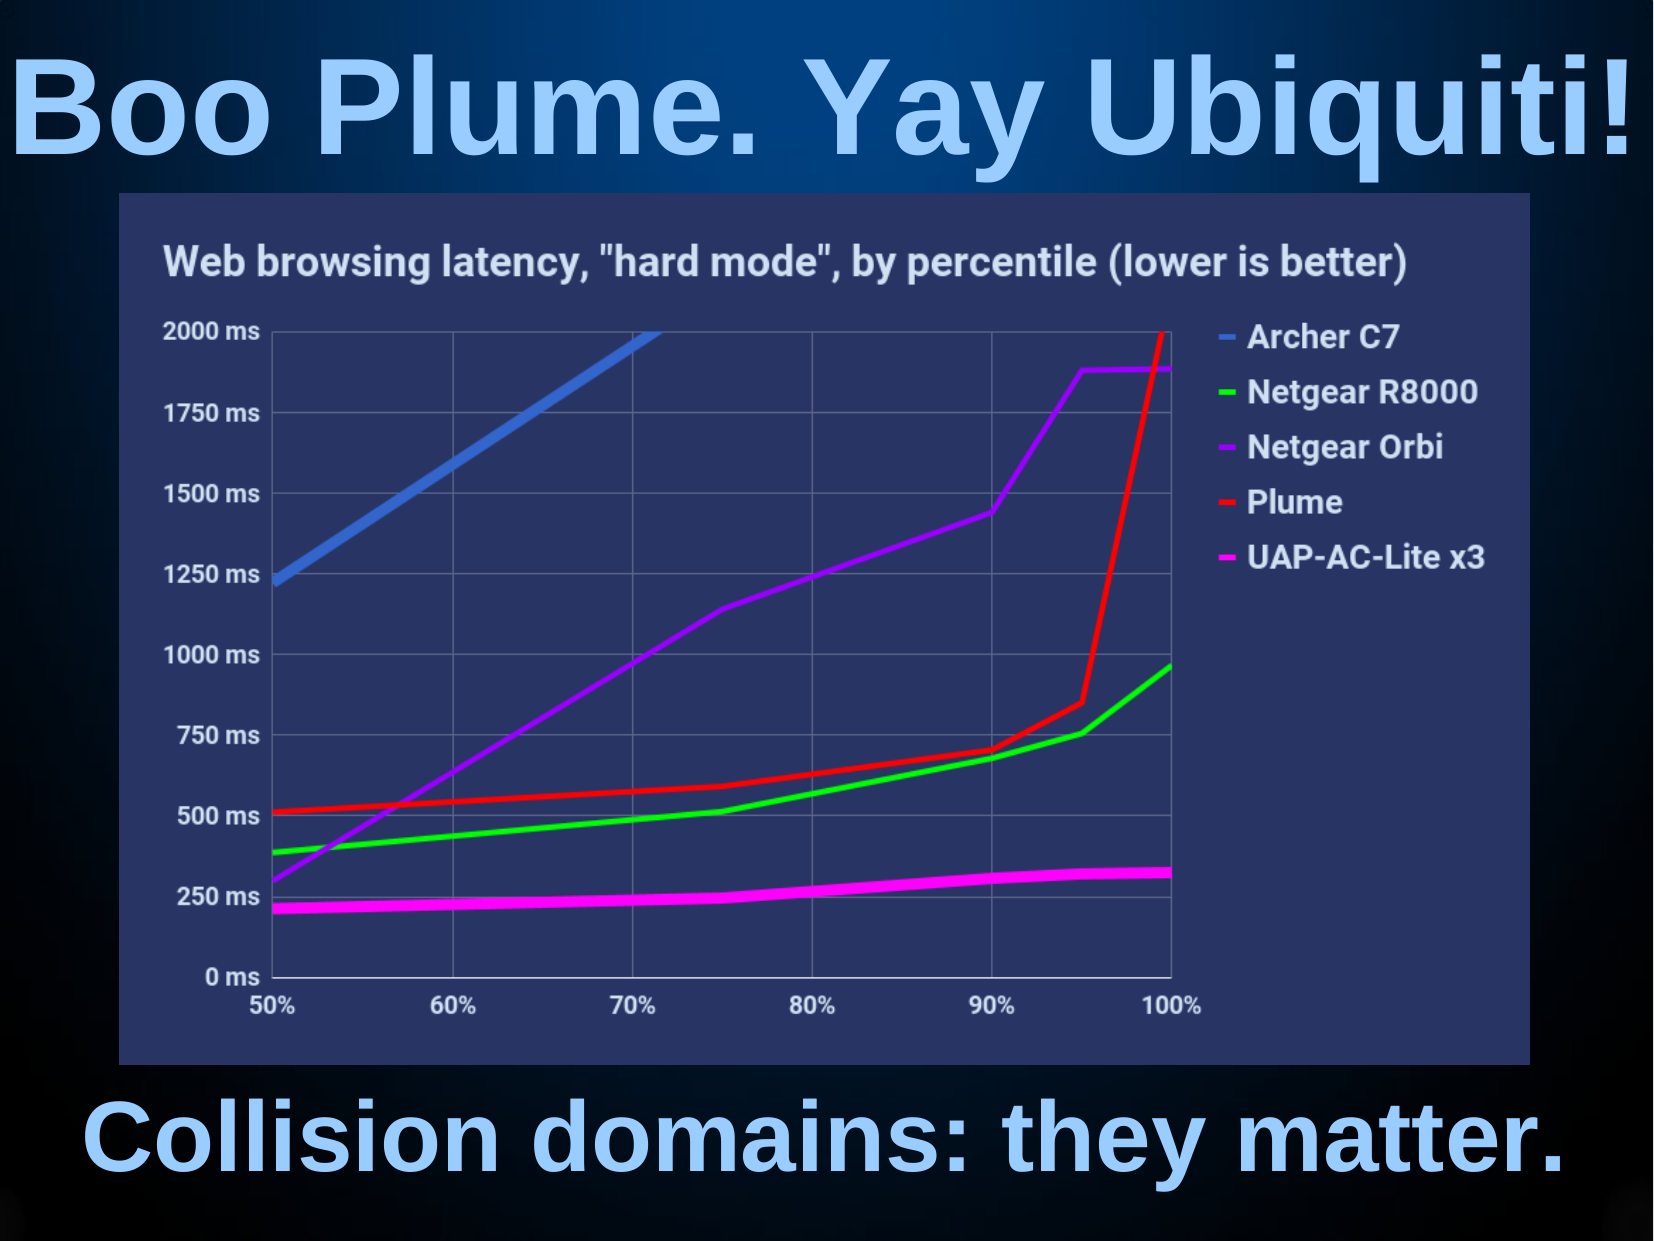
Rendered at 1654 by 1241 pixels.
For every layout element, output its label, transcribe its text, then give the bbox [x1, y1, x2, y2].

picture [0, 0, 1654, 1241]
title Collision domains: they matter. [0, 1033, 1651, 1241]
title Boo Plume. Yay Ubiquiti! [0, 2, 1651, 211]
